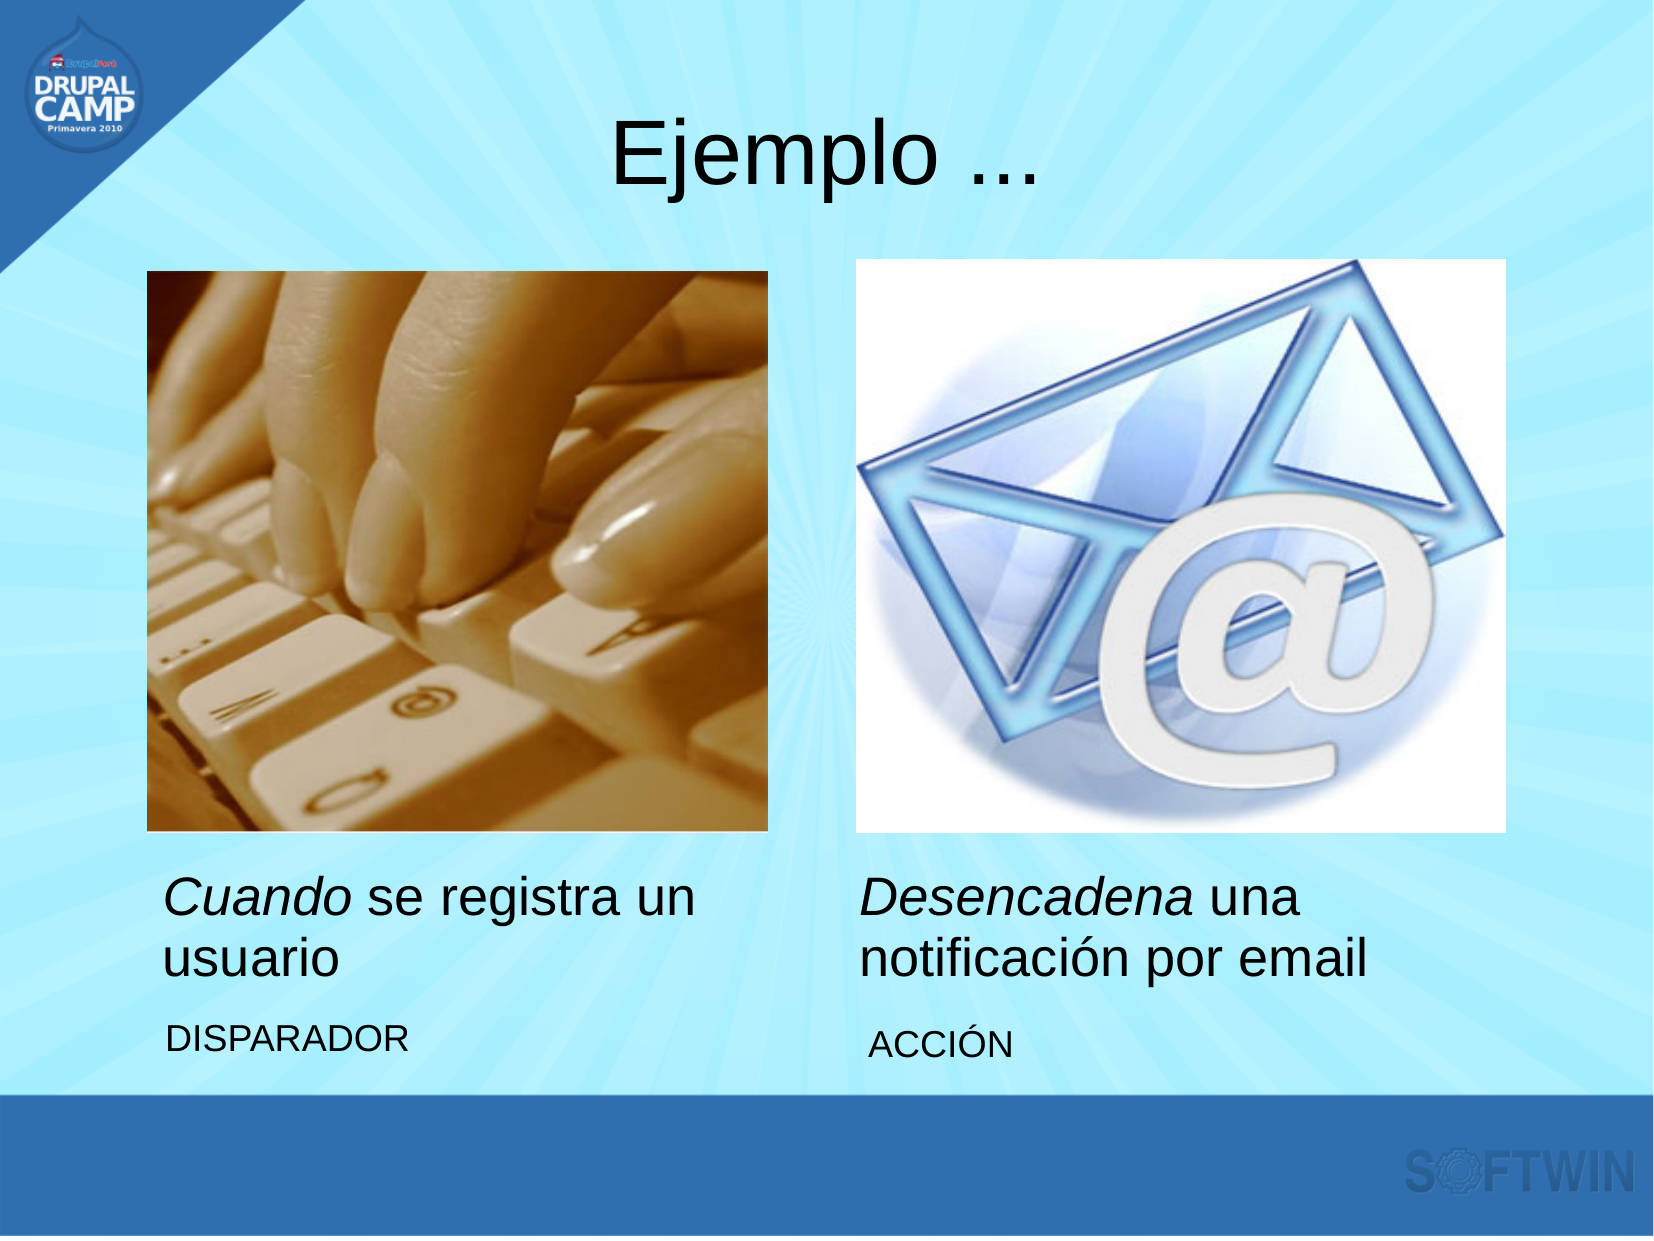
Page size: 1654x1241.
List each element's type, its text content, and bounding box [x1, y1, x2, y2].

text_box ACCIÓN [853, 1015, 1028, 1105]
text_box Cuando se registra un usuario [147, 859, 720, 1010]
title Ejemplo ... [82, 49, 1571, 257]
text_box DISPARADOR [150, 1009, 426, 1099]
picture [0, 0, 1654, 1236]
text_box Desencadena una notificación por email [844, 859, 1416, 1010]
